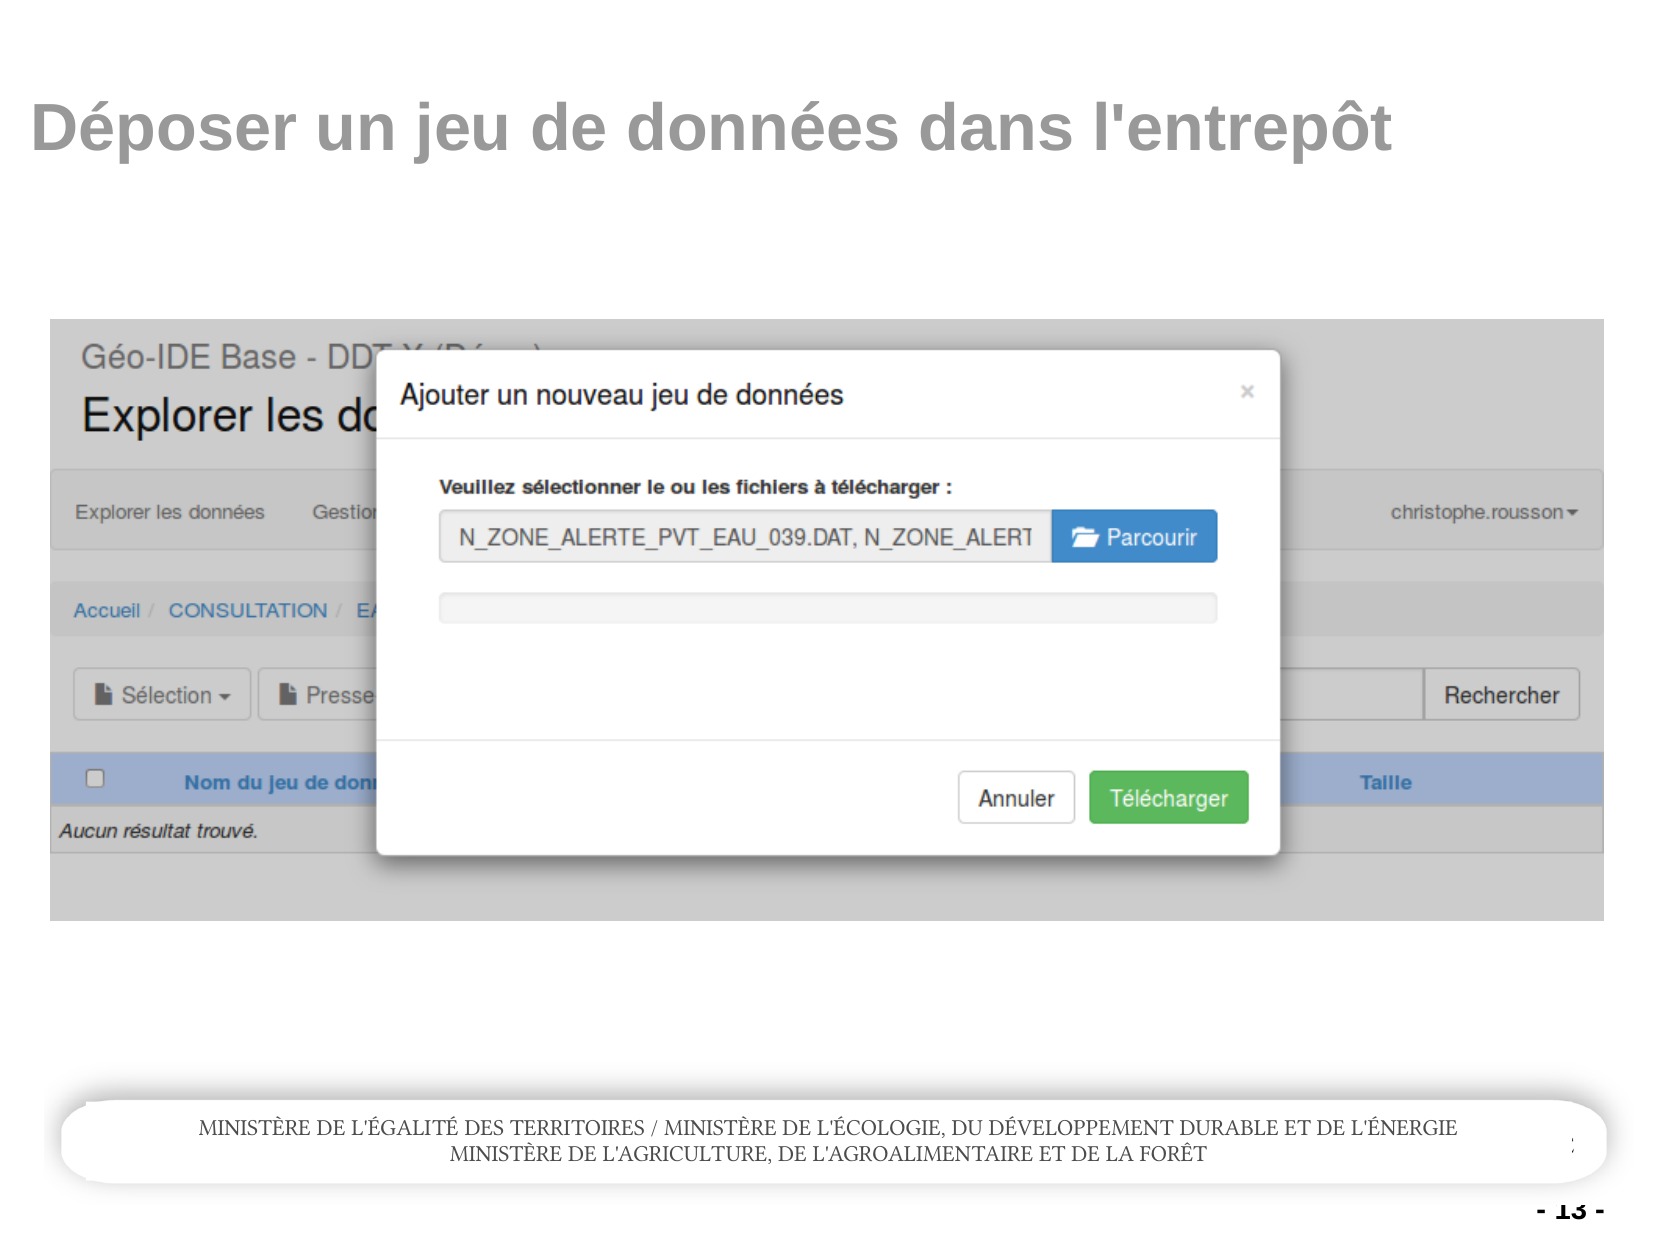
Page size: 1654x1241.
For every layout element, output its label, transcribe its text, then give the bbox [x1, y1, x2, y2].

picture [50, 319, 1604, 921]
title Déposer un jeu de données dans l'entrepôt [30, 28, 1612, 226]
picture [44, 1060, 1634, 1205]
